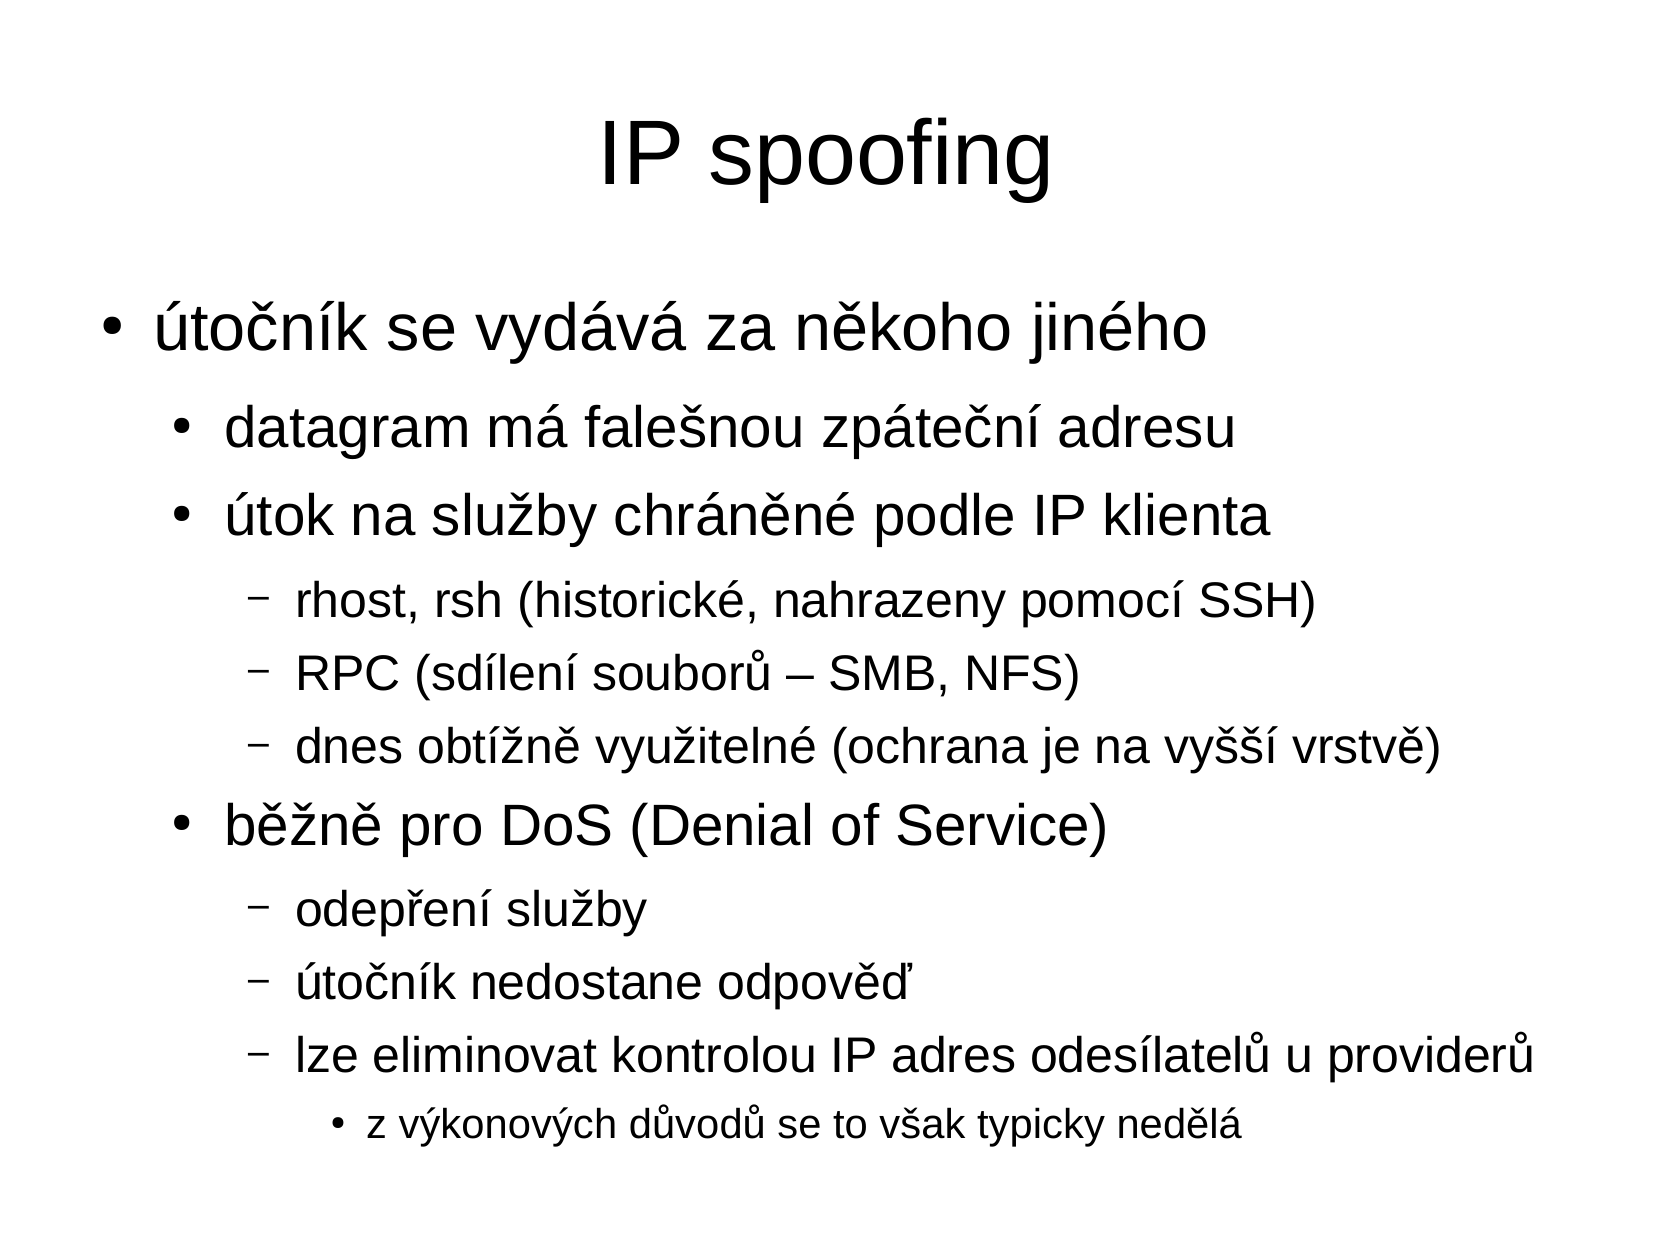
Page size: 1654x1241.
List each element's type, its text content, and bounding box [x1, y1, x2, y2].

list útočník se vydává za někoho jiného datagram má falešnou zpáteční adresu útok na služby chráněné podle IP klienta rhost, rsh (historické, nahrazeny pomocí SSH) RPC (sdílení souborů – SMB, NFS) dnes obtížně využitelné (ochrana je na vyšší vrstvě) běžně pro DoS (Denial of Service) odepření služby útočník nedostane odpověď lze eliminovat kontrolou IP adres odesílatelů u providerů z výkonových důvodů se to však typicky nedělá [82, 290, 1571, 1148]
title IP spoofing [82, 56, 1571, 250]
